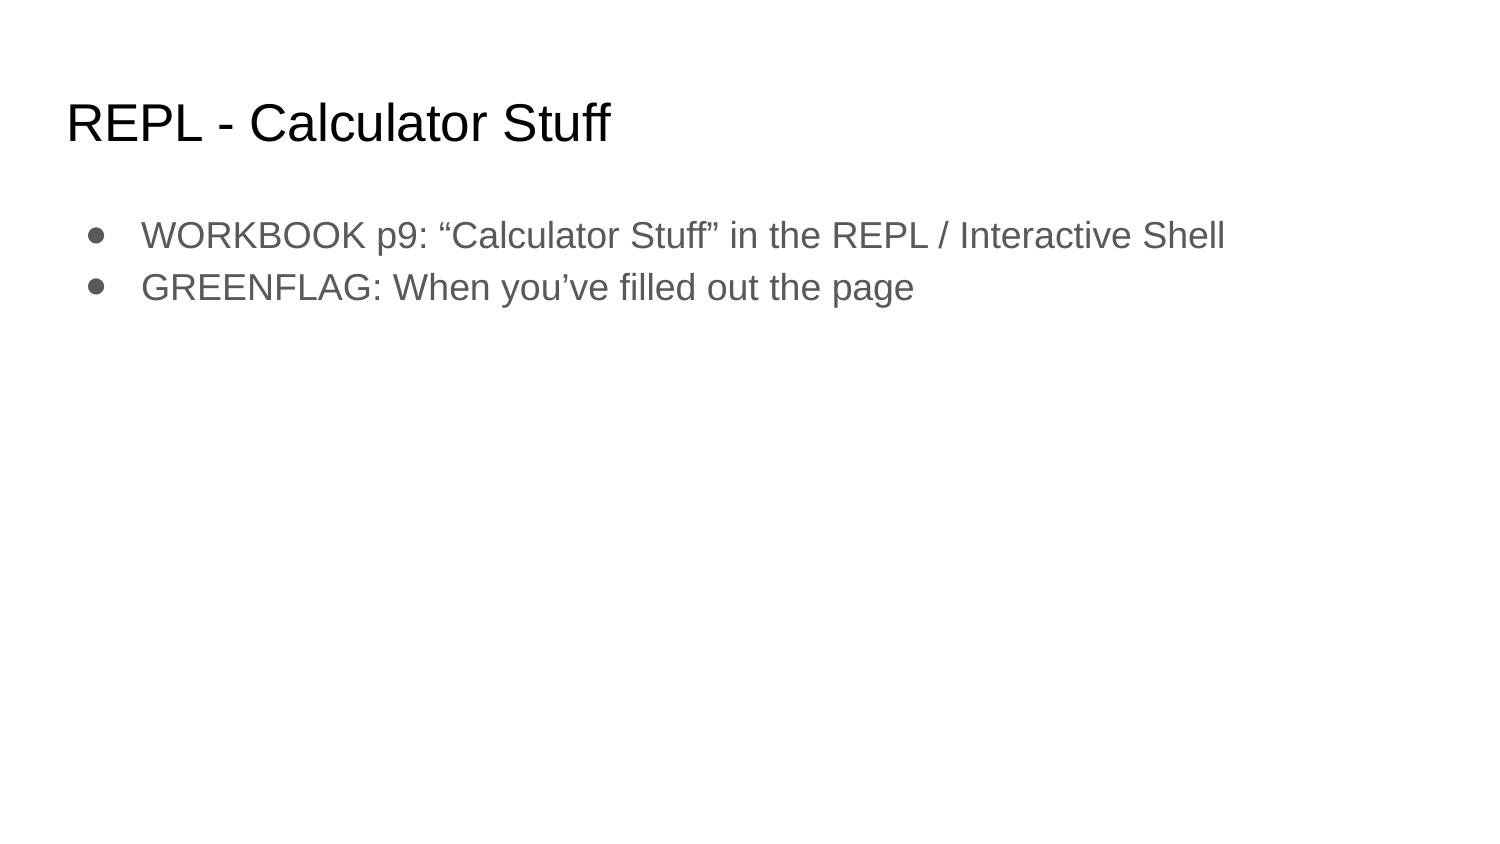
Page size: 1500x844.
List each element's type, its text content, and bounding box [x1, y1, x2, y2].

title REPL - Calculator Stuff [51, 72, 1449, 167]
list WORKBOOK p9: “Calculator Stuff” in the REPL / Interactive Shell GREENFLAG: When you’ve filled out the page [51, 189, 1449, 750]
